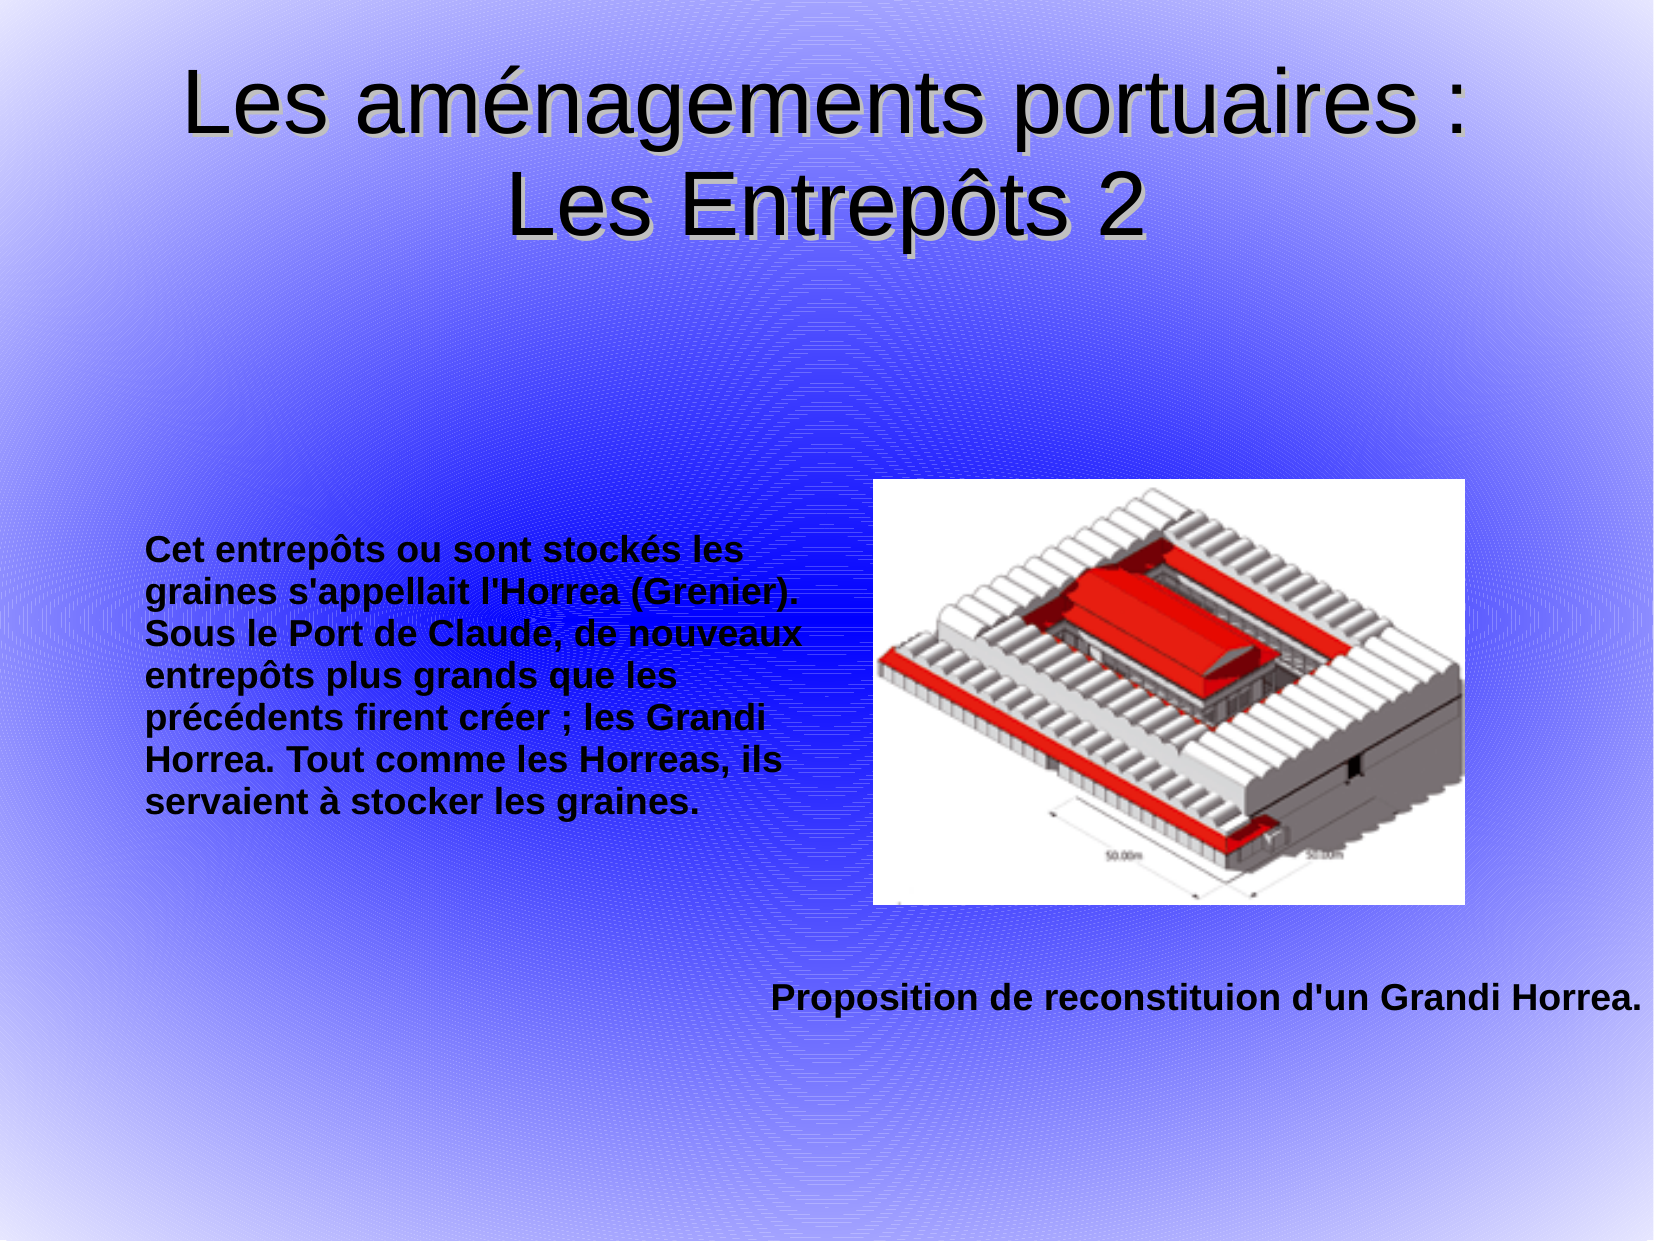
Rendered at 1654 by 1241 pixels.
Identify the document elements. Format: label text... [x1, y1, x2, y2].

picture [873, 479, 1465, 906]
text_box Cet entrepôts ou sont stockés les graines s'appellait l'Horrea (Grenier). Sous le Port de Claude, de nouveaux entrepôts plus grands que les précédents firent créer ; les Grandi Horrea. Tout comme les Horreas, ils servaient à stocker les graines. [129, 521, 827, 839]
text_box Proposition de reconstituion d'un Grandi Horrea. [755, 969, 1654, 1028]
title Les aménagements portuaires : Les Entrepôts 2 [82, 49, 1571, 257]
